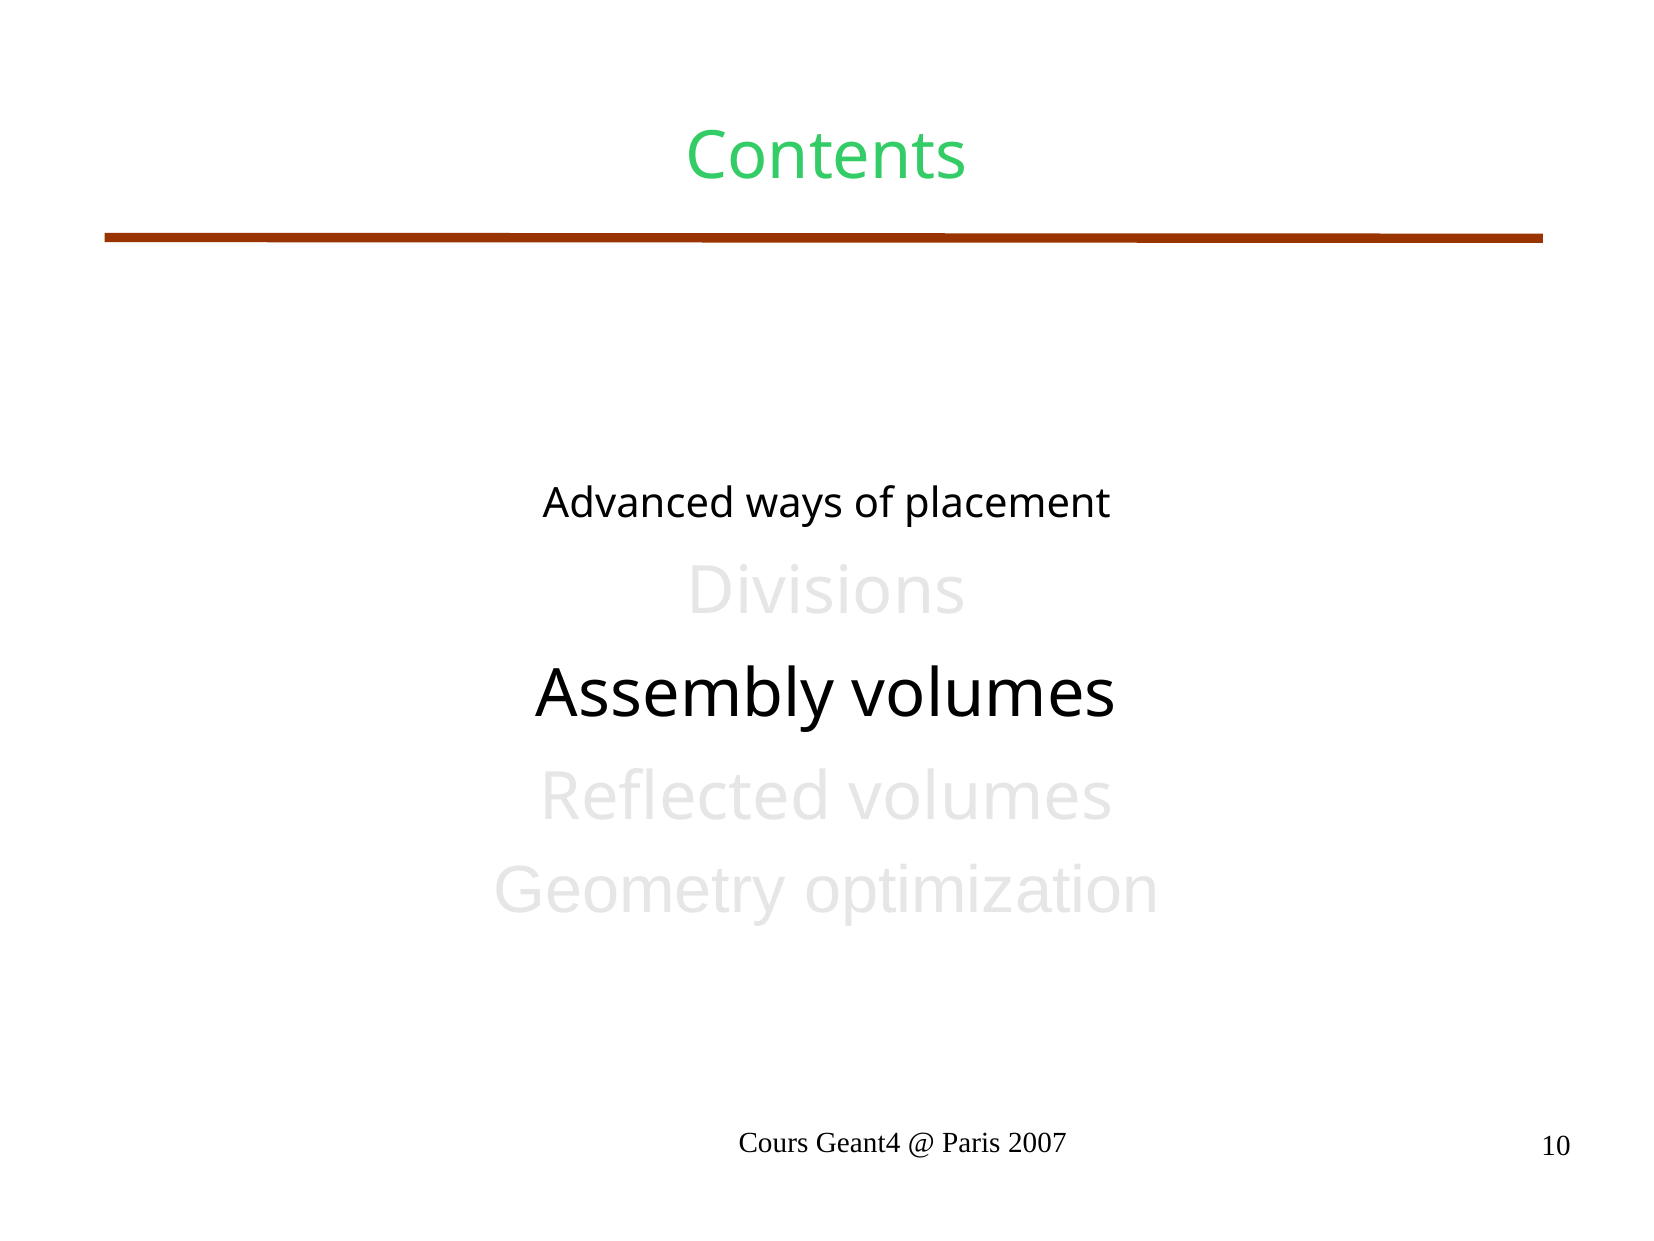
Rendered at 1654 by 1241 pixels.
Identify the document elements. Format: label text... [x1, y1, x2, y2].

title Contents [82, 49, 1571, 257]
text_box Advanced ways of placement Divisions Assembly volumes Reflected volumes Geometry optimization [82, 290, 1571, 1109]
